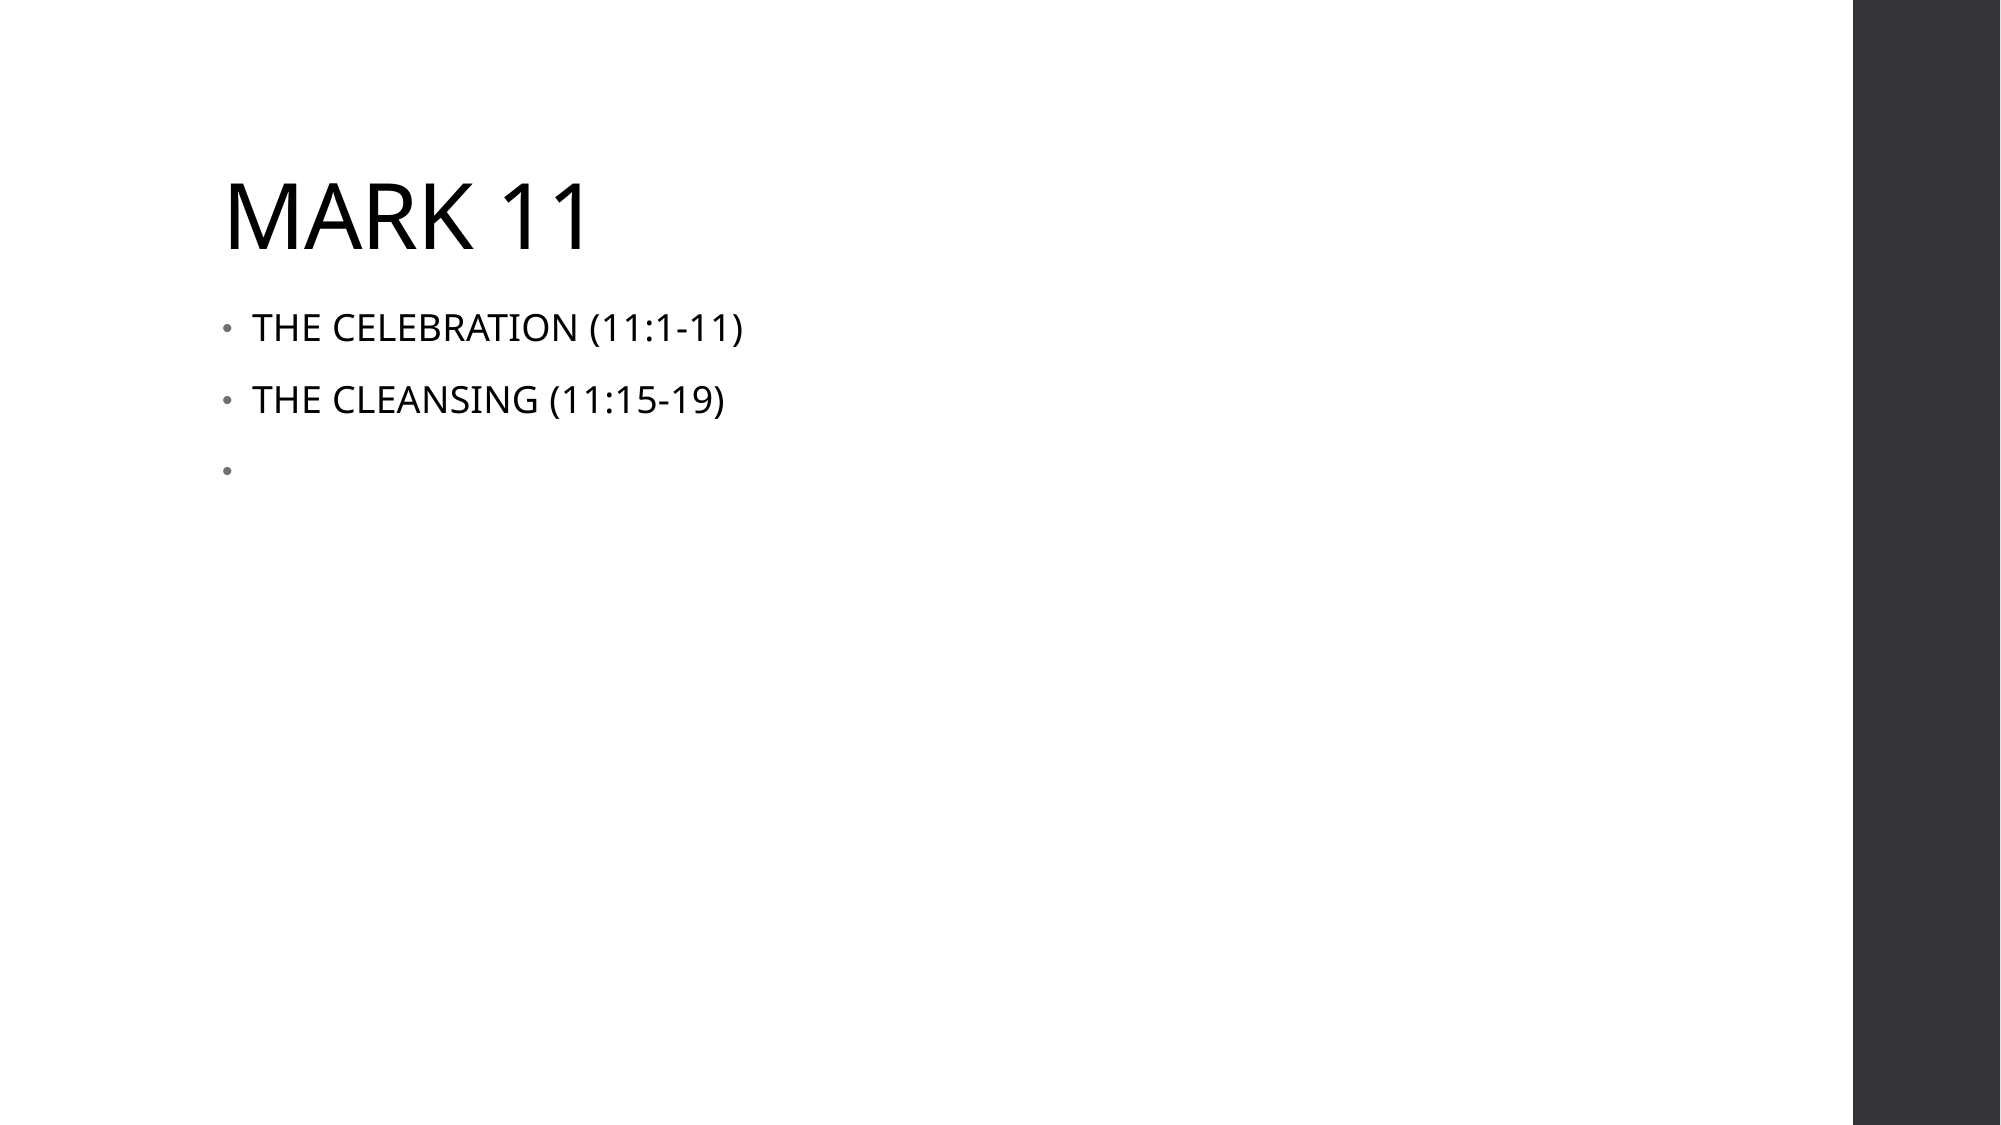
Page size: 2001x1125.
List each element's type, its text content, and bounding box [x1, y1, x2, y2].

title MARK 11 [206, 60, 1797, 278]
list THE CELEBRATION (11:1-11) THE CLEANSING (11:15-19) [206, 299, 1617, 1014]
